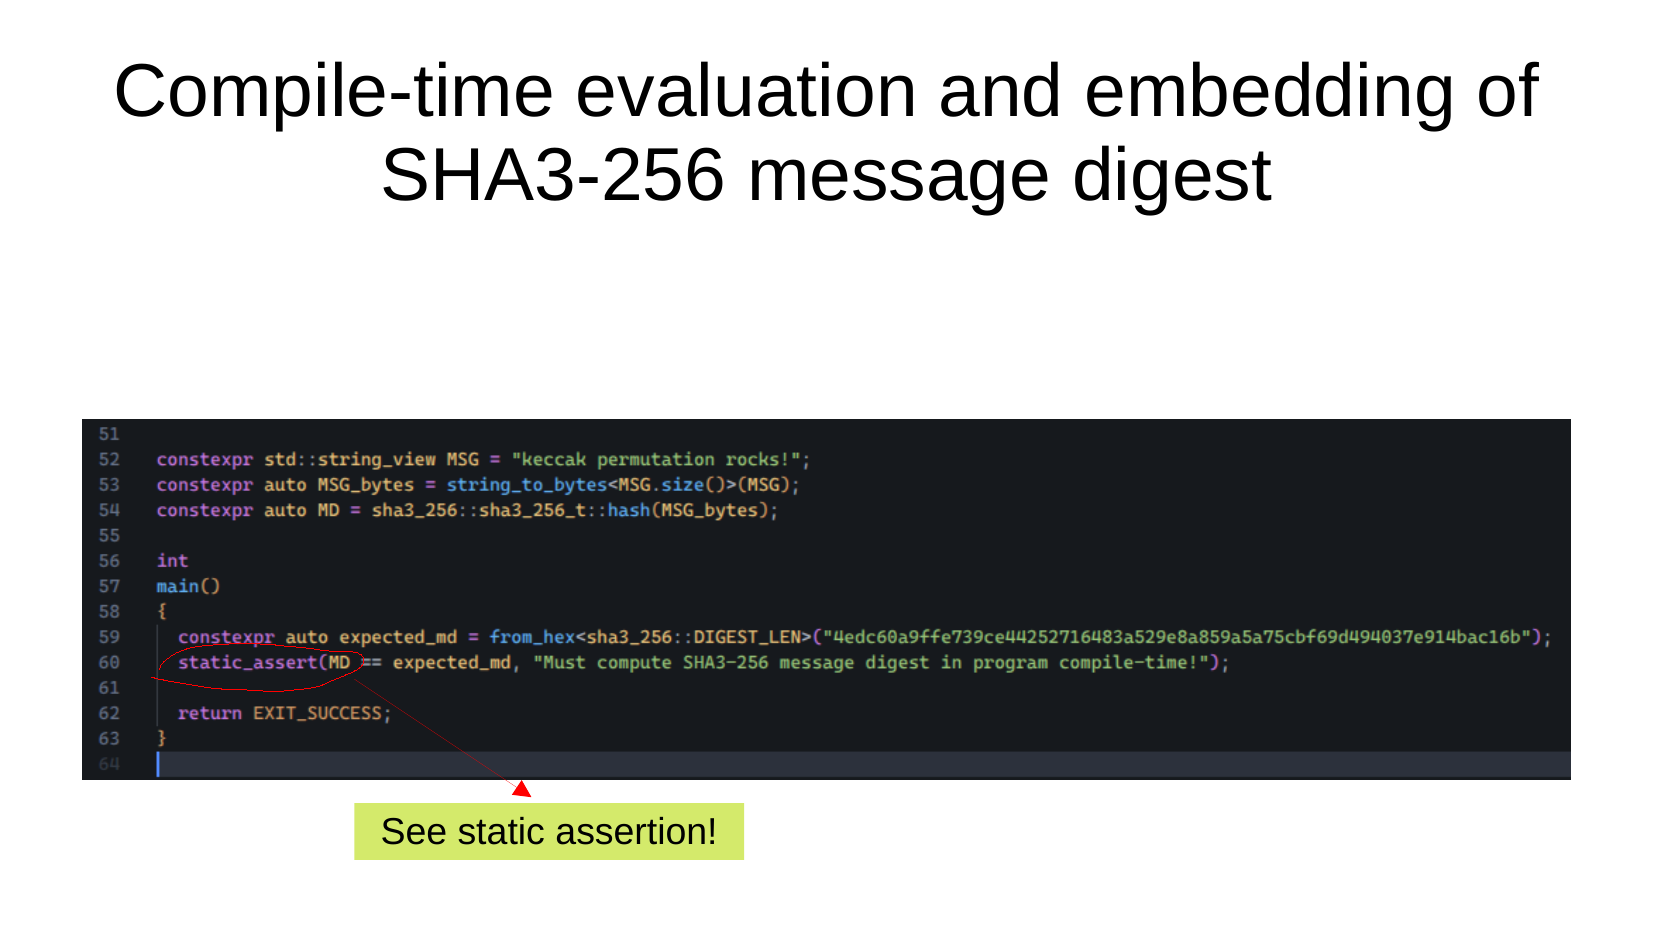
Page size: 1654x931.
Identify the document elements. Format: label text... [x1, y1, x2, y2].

picture [82, 419, 1571, 780]
text_box See static assertion! [354, 803, 745, 860]
title Compile-time evaluation and embedding of SHA3-256 message digest [82, 48, 1571, 217]
